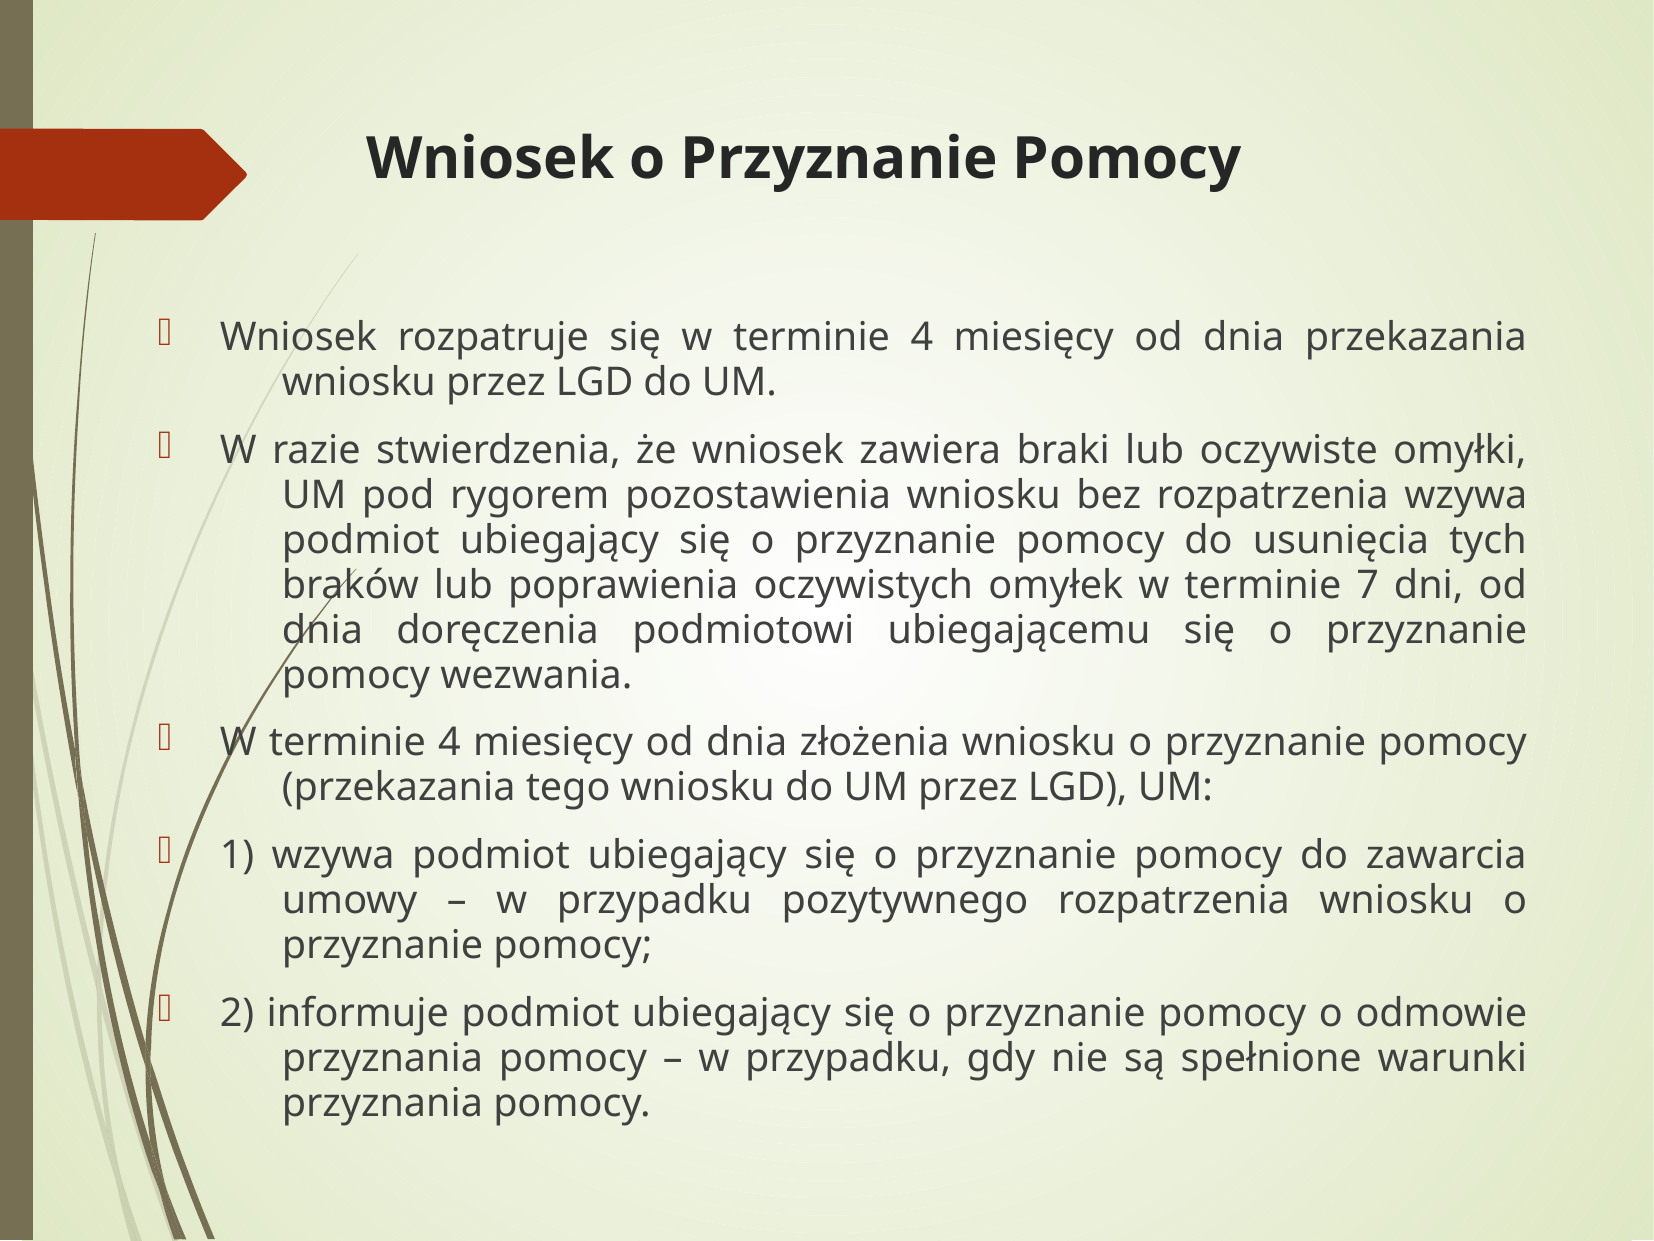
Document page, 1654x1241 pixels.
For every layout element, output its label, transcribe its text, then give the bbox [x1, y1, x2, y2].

title Wniosek o Przyznanie Pomocy [351, 112, 1544, 307]
list Wniosek rozpatruje się w terminie 4 miesięcy od dnia przekazania wniosku przez LGD do UM. W razie stwierdzenia, że wniosek zawiera braki lub oczywiste omyłki, UM pod rygorem pozostawienia wniosku bez rozpatrzenia wzywa podmiot ubiegający się o przyznanie pomocy do usunięcia tych braków lub poprawienia oczywistych omyłek w terminie 7 dni, od dnia doręczenia podmiotowi ubiegającemu się o przyznanie pomocy wezwania. W terminie 4 miesięcy od dnia złożenia wniosku o przyznanie pomocy (przekazania tego wniosku do UM przez LGD), UM: 1) wzywa podmiot ubiegający się o przyznanie pomocy do zawarcia umowy – w przypadku pozytywnego rozpatrzenia wniosku o przyznanie pomocy; 2) informuje podmiot ubiegający się o przyznanie pomocy o odmowie przyznania pomocy – w przypadku, gdy nie są spełnione warunki przyznania pomocy. [142, 307, 1544, 1143]
